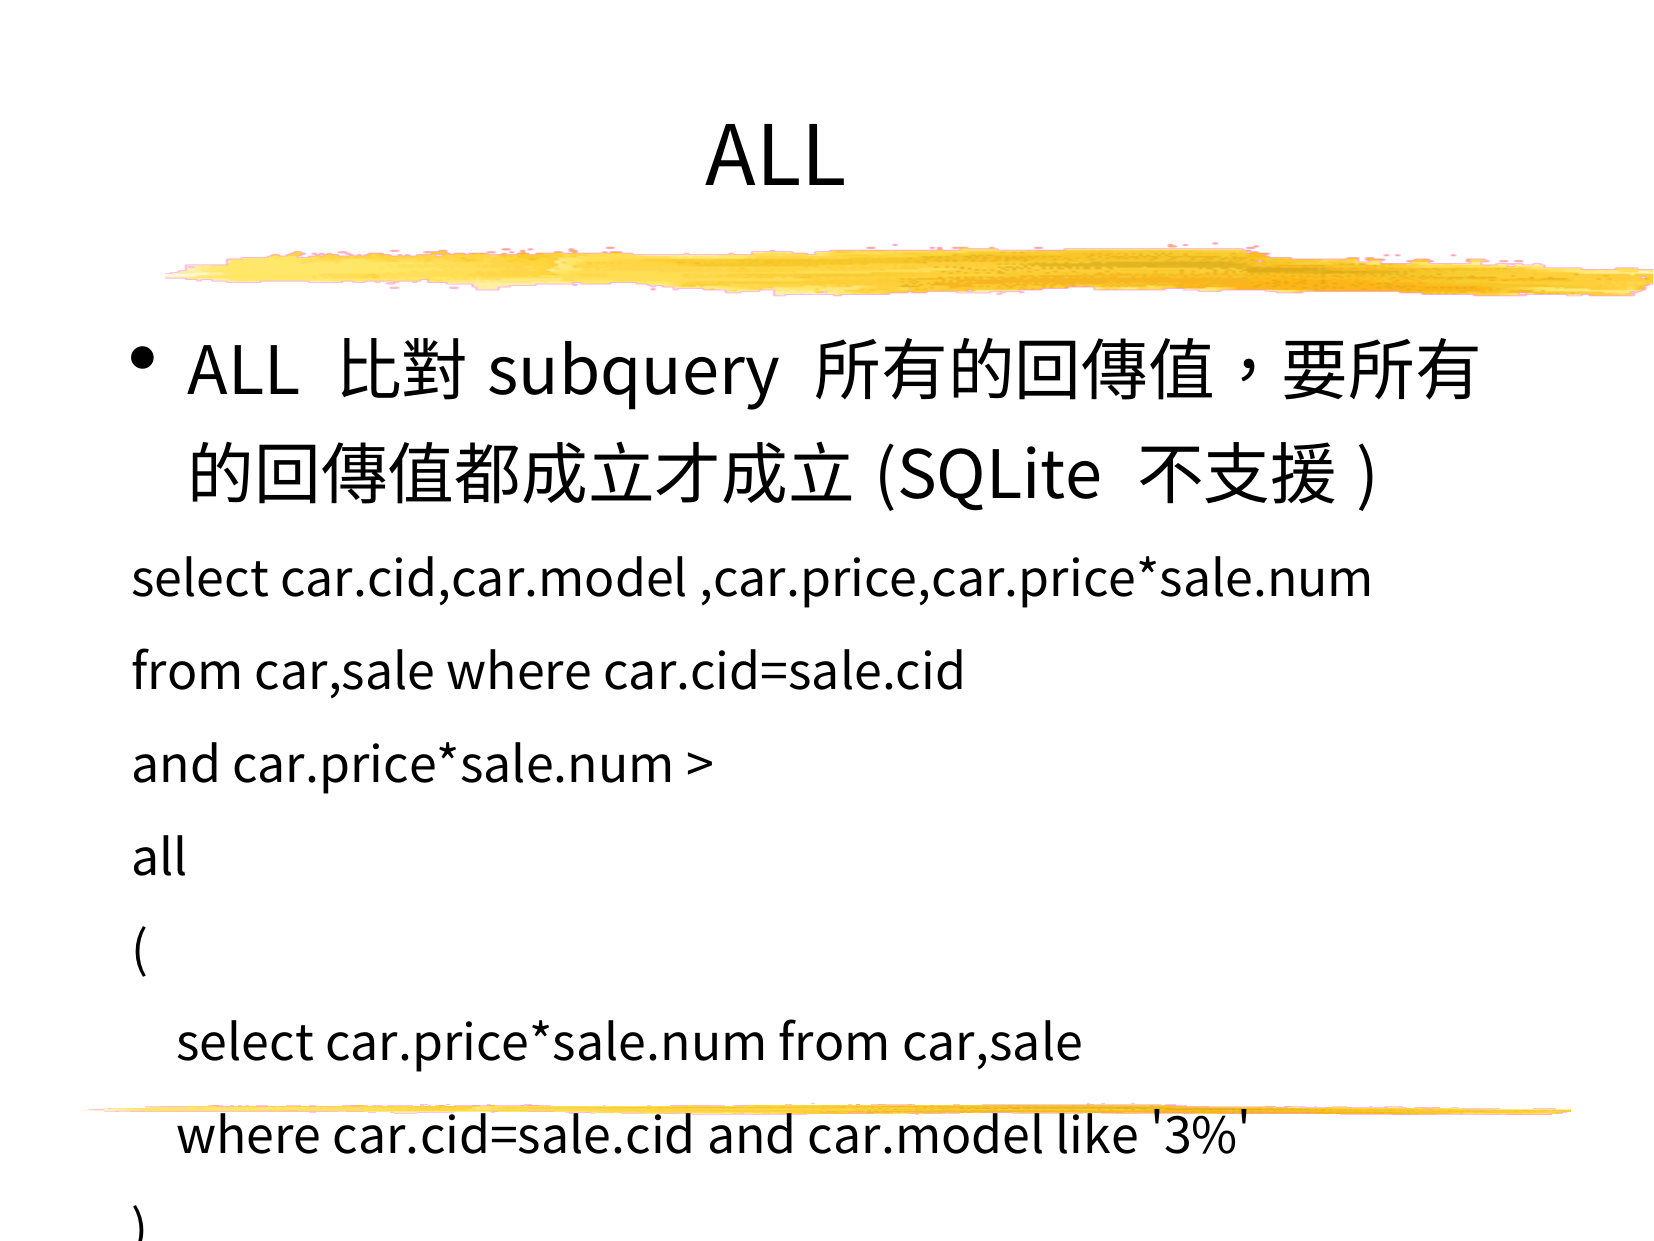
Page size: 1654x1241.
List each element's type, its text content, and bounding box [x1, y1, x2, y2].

list ALL 比對subquery 所有的回傳值，要所有的回傳值都成立才成立(SQLite 不支援) select car.cid,car.model ,car.price,car.price*sale.num from car,sale where car.cid=sale.cid and car.price*sale.num > all ( select car.price*sale.num from car,sale where car.cid=sale.cid and car.model like '3%' ) [131, 309, 1537, 1241]
picture [82, 1102, 131, 1117]
picture [1537, 1102, 1571, 1117]
picture [165, 237, 1654, 308]
title ALL [73, 39, 1479, 249]
